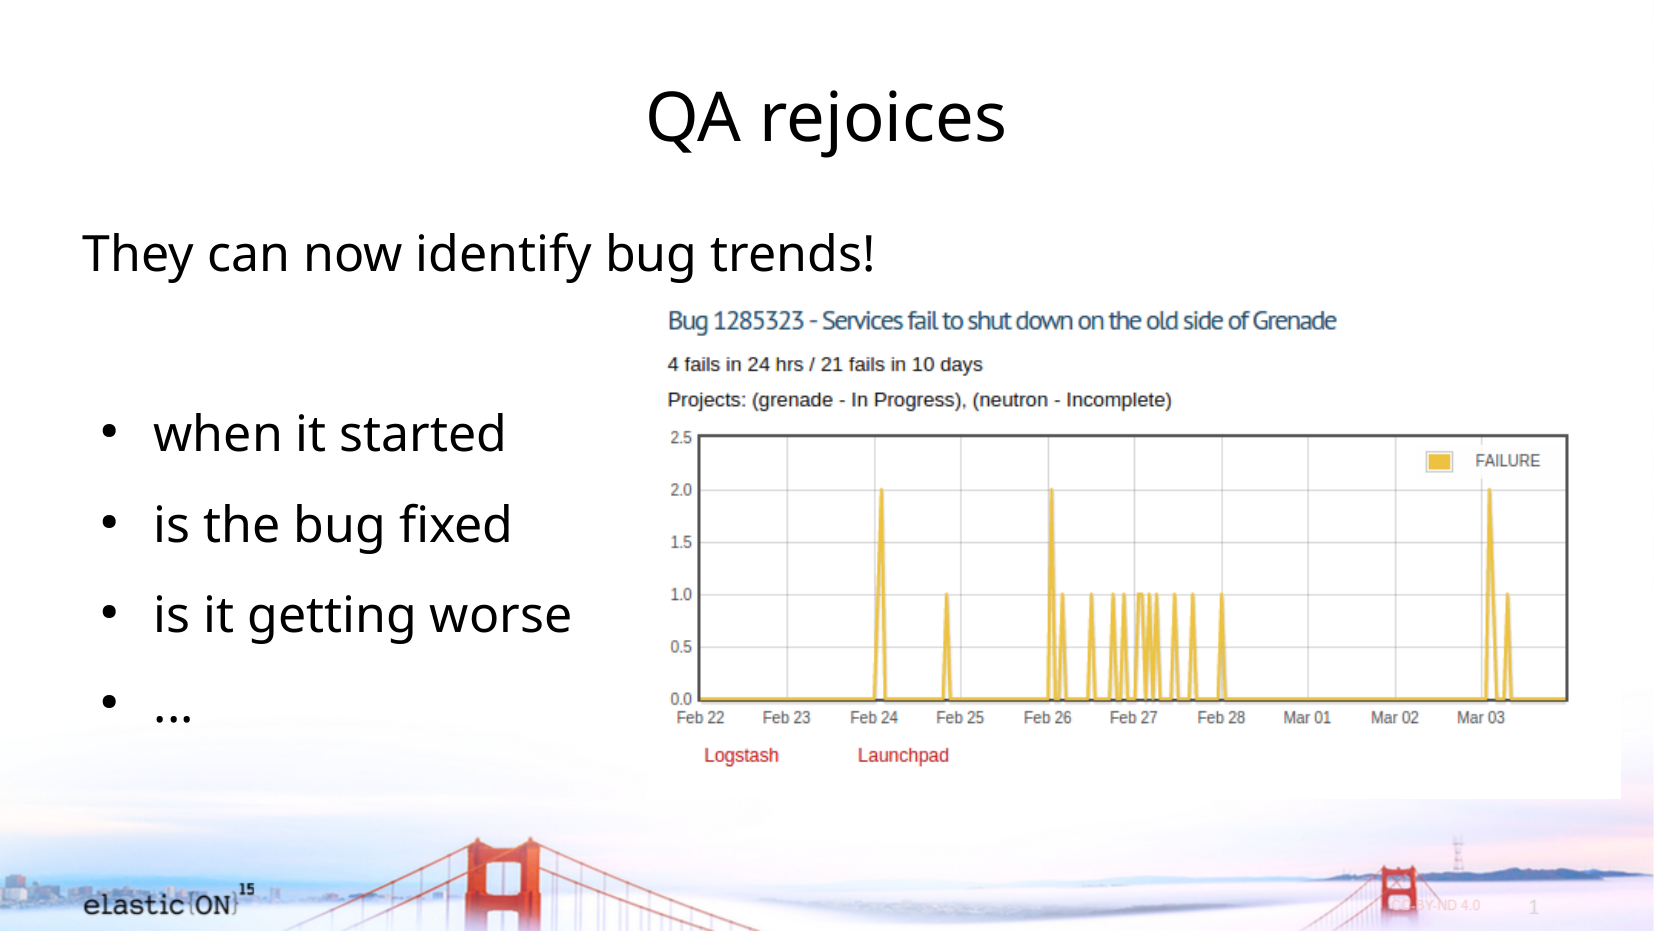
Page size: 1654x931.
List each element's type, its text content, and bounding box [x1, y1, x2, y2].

title QA rejoices [82, 37, 1571, 193]
list They can now identify bug trends! when it started is the bug fixed is it getting worse ... [82, 217, 1571, 758]
picture [0, 0, 1654, 931]
